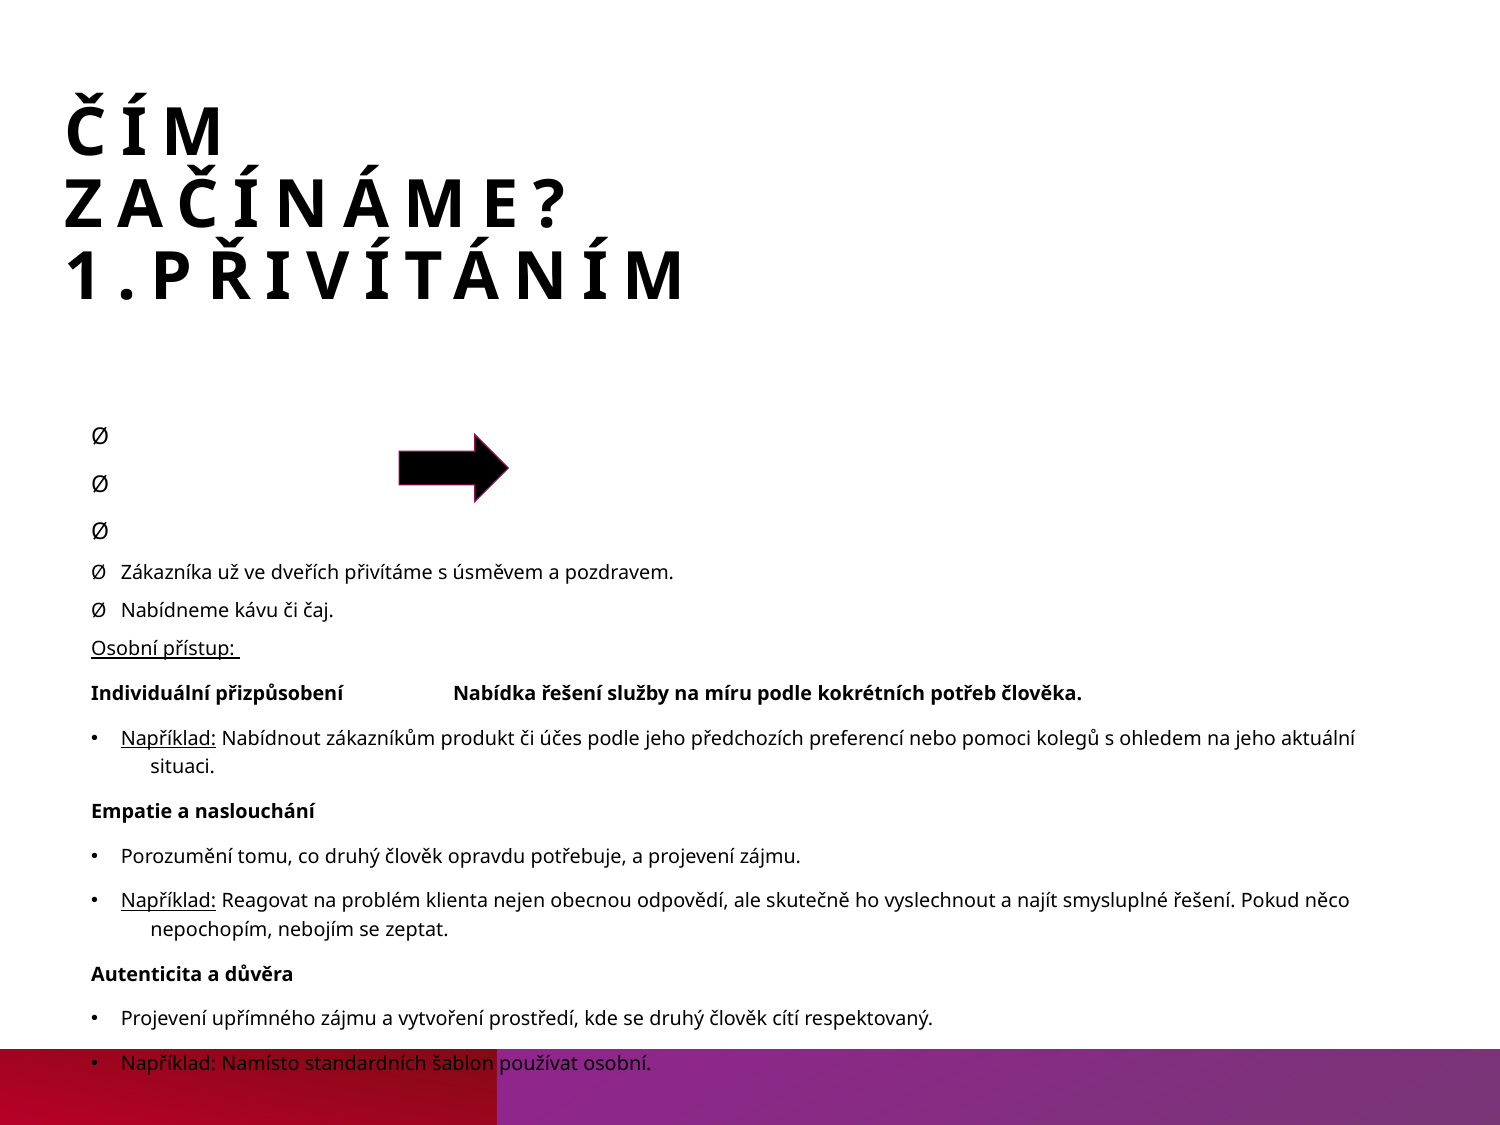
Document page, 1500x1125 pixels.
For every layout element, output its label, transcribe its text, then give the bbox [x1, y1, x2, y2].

text_box [399, 434, 509, 502]
list Zákazníka už ve dveřích přivítáme s úsměvem a pozdravem. Nabídneme kávu či čaj. Osobní přístup: Individuální přizpůsobení Nabídka řešení služby na míru podle kokrétních potřeb člověka. Například: Nabídnout zákazníkům produkt či účes podle jeho předchozích preferencí nebo pomoci kolegů s ohledem na jeho aktuální situaci. Empatie a naslouchání Porozumění tomu, co druhý člověk opravdu potřebuje, a projevení zájmu. Například: Reagovat na problém klienta nejen obecnou odpovědí, ale skutečně ho vyslechnout a najít smysluplné řešení. Pokud něco nepochopím, nebojím se zeptat. Autenticita a důvěra Projevení upřímného zájmu a vytvoření prostředí, kde se druhý člověk cítí respektovaný. Například: Namísto standardních šablon používat osobní. [76, 412, 1394, 1087]
title Čím začínáme? 1.Přivítáním [49, 90, 751, 265]
